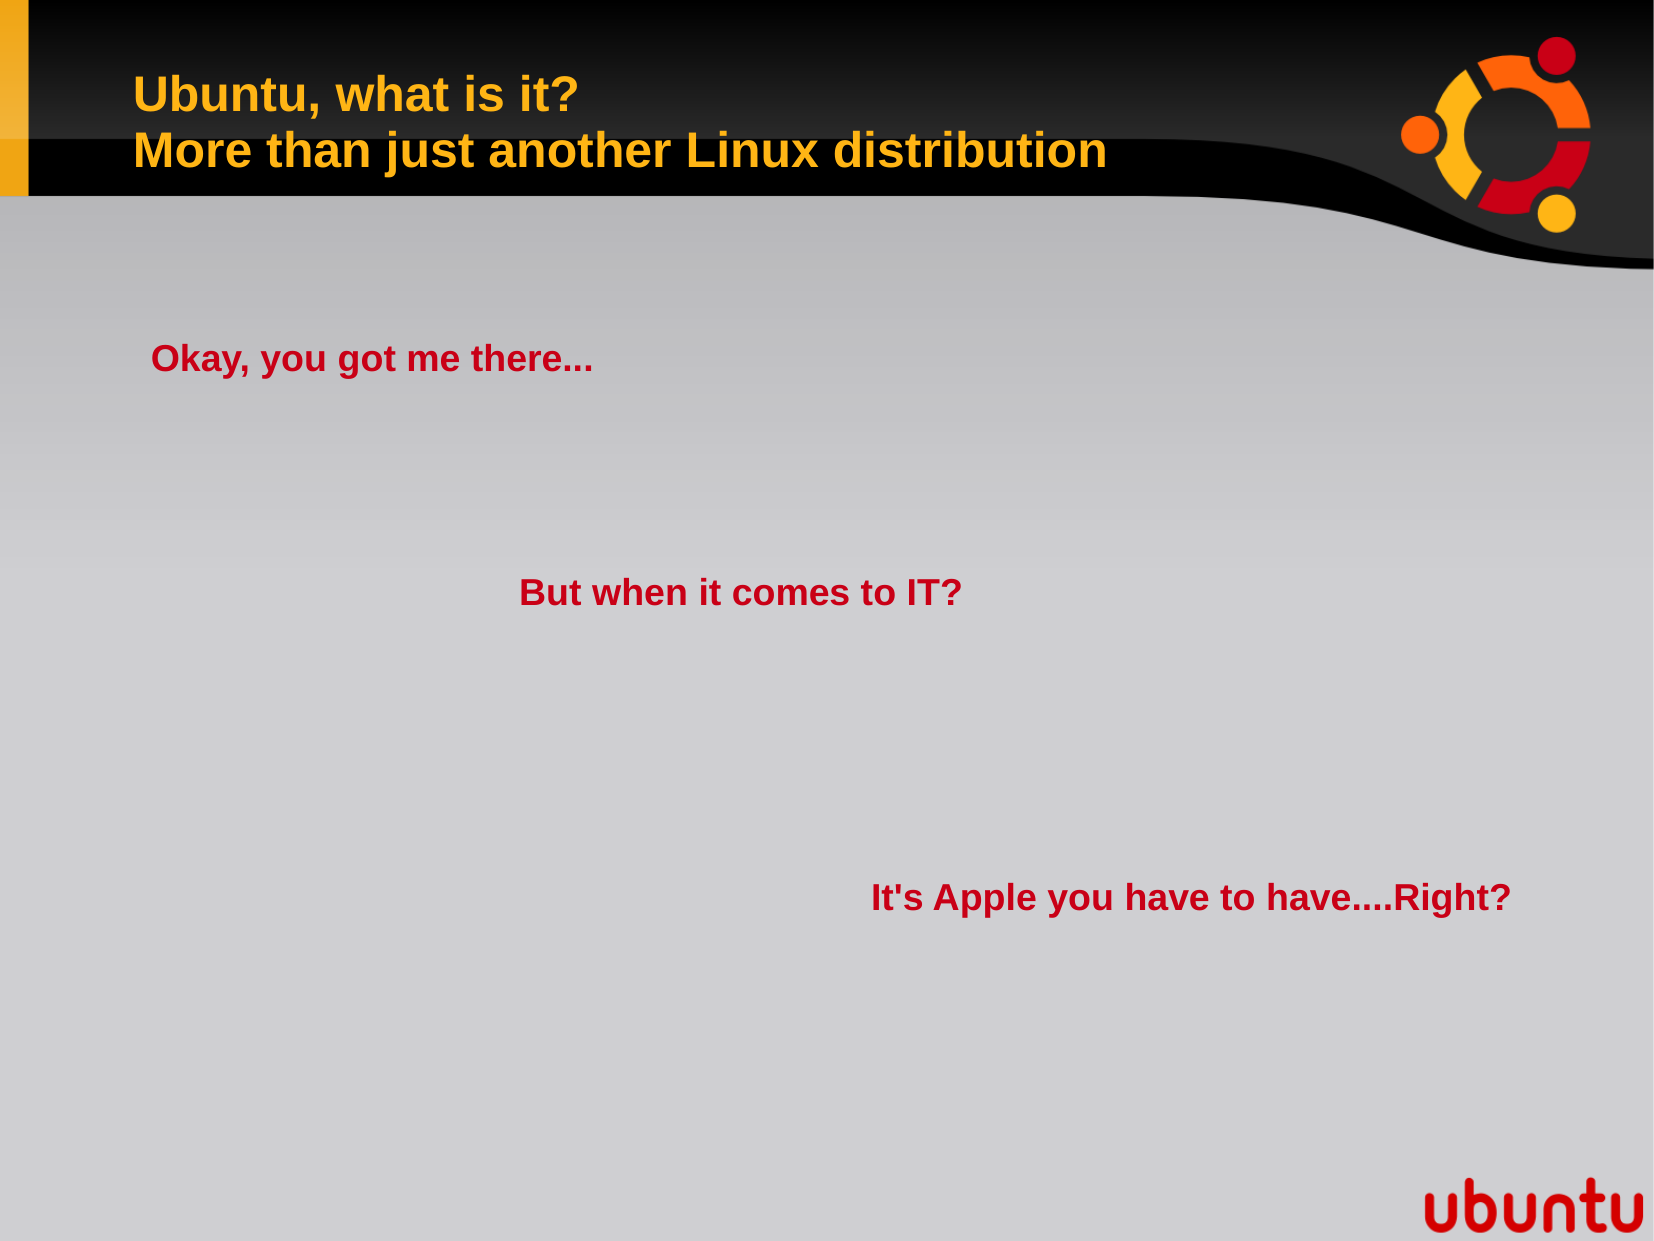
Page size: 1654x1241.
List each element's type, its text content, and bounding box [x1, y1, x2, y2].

text_box Okay, you got me there... [136, 330, 934, 388]
text_box Ubuntu, what is it? More than just another Linux distribution [118, 59, 1211, 186]
text_box But when it comes to IT? [504, 564, 1125, 621]
text_box It's Apple you have to have....Right? [856, 869, 1565, 927]
picture [0, 0, 1654, 1241]
